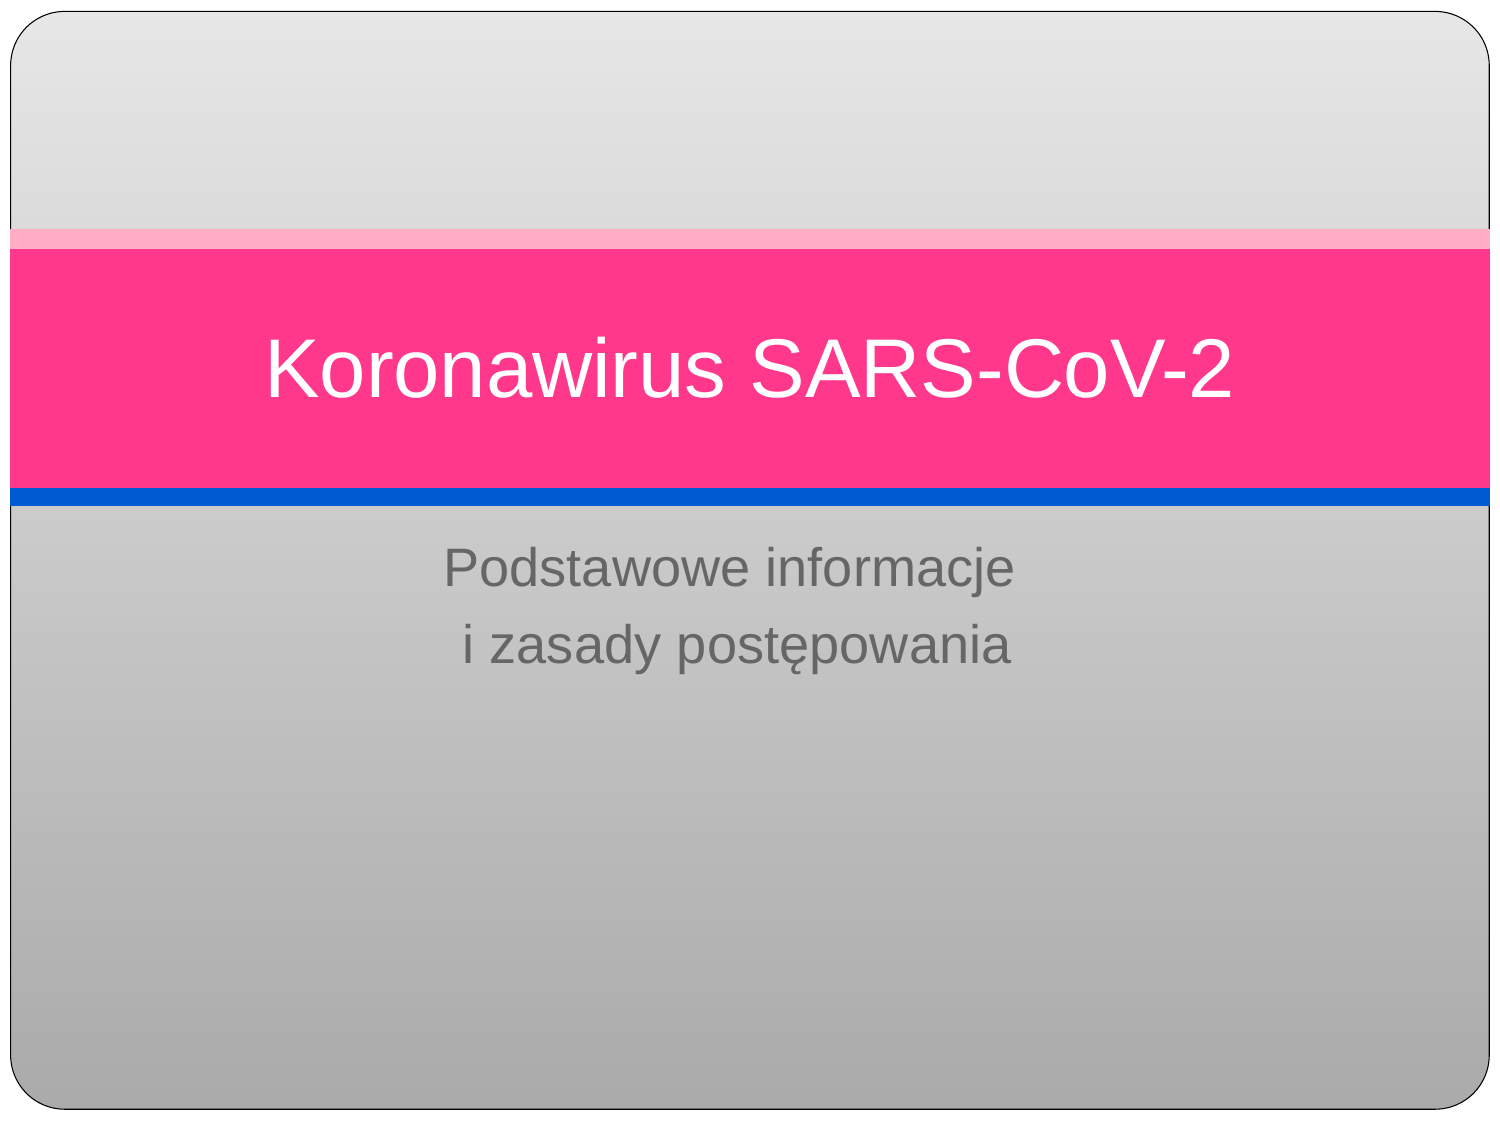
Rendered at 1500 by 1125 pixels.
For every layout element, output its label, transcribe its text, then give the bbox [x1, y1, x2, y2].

subtitle Podstawowe informacje i zasady postępowania [212, 525, 1263, 788]
title Koronawirus SARS-CoV-2 [75, 247, 1426, 489]
